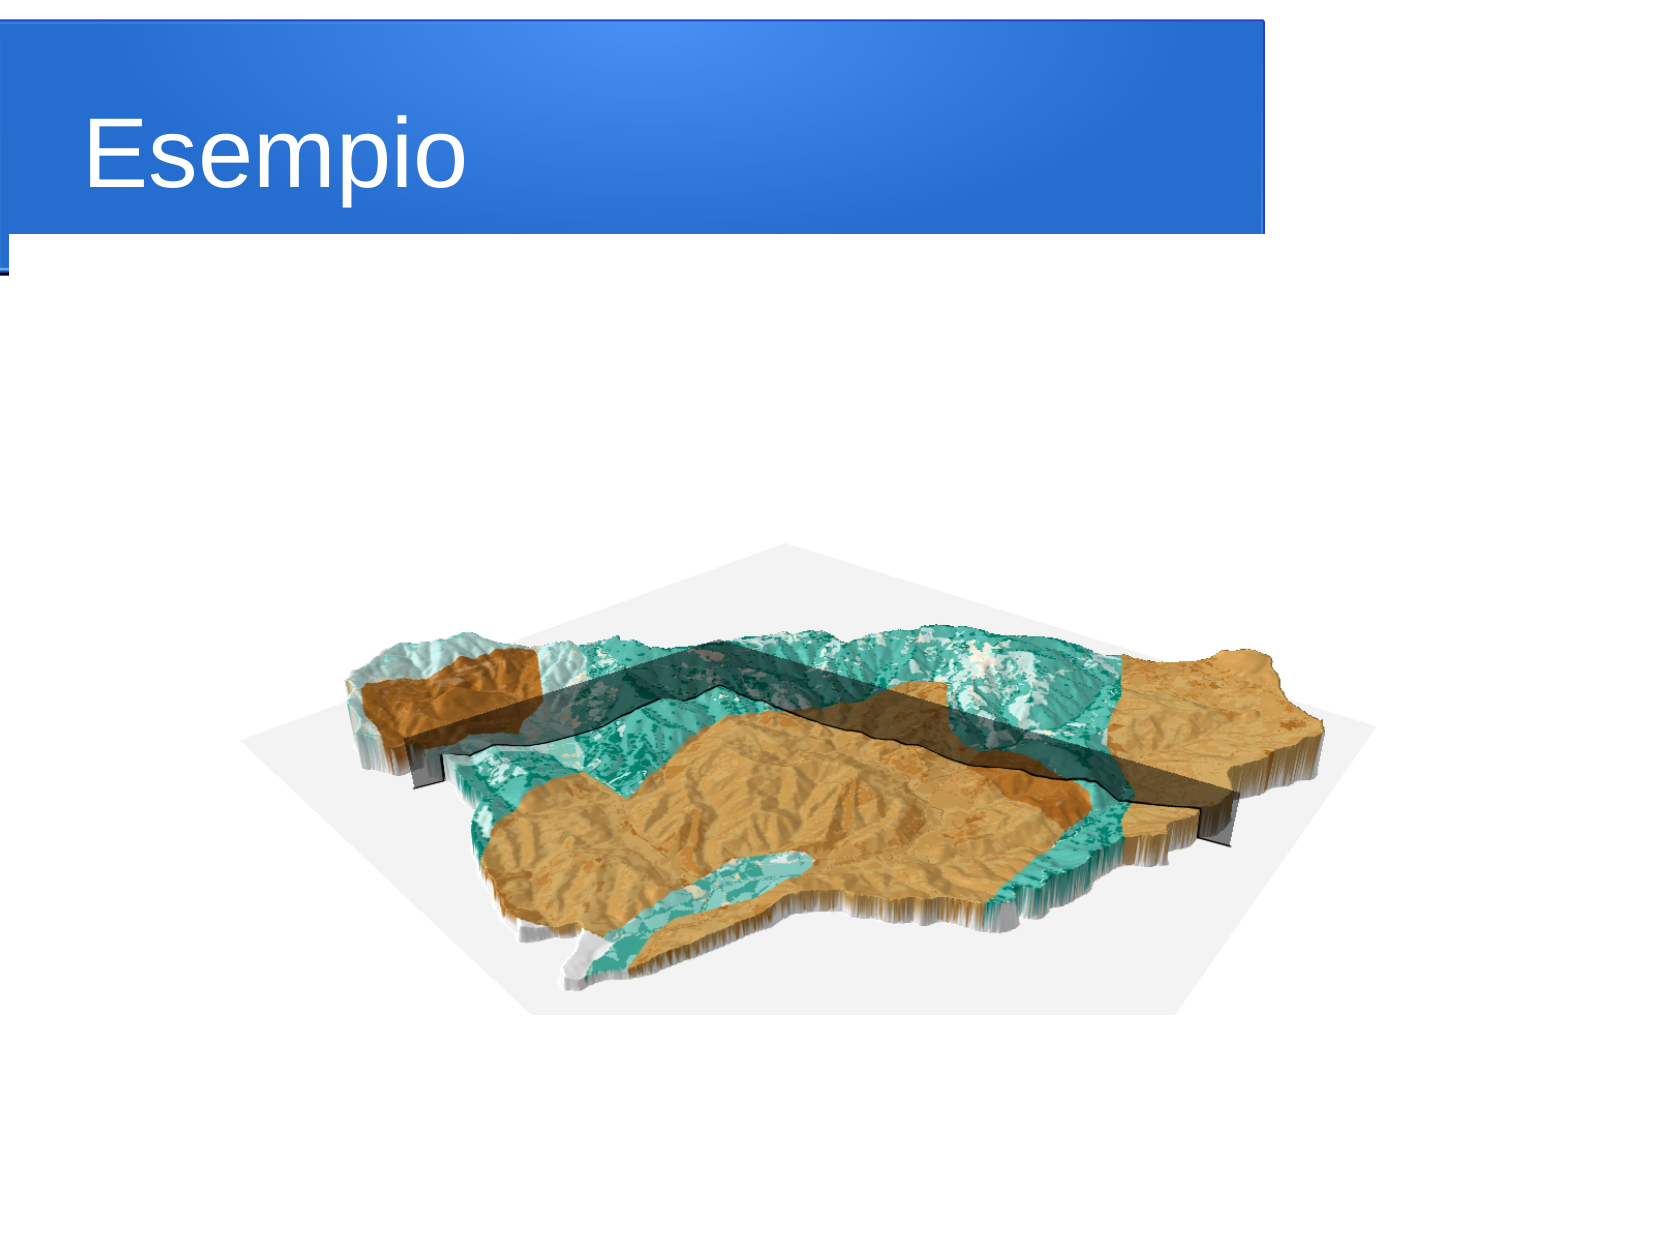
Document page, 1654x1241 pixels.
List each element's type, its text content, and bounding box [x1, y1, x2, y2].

title Esempio [82, 49, 1250, 234]
picture [9, 234, 1654, 1016]
